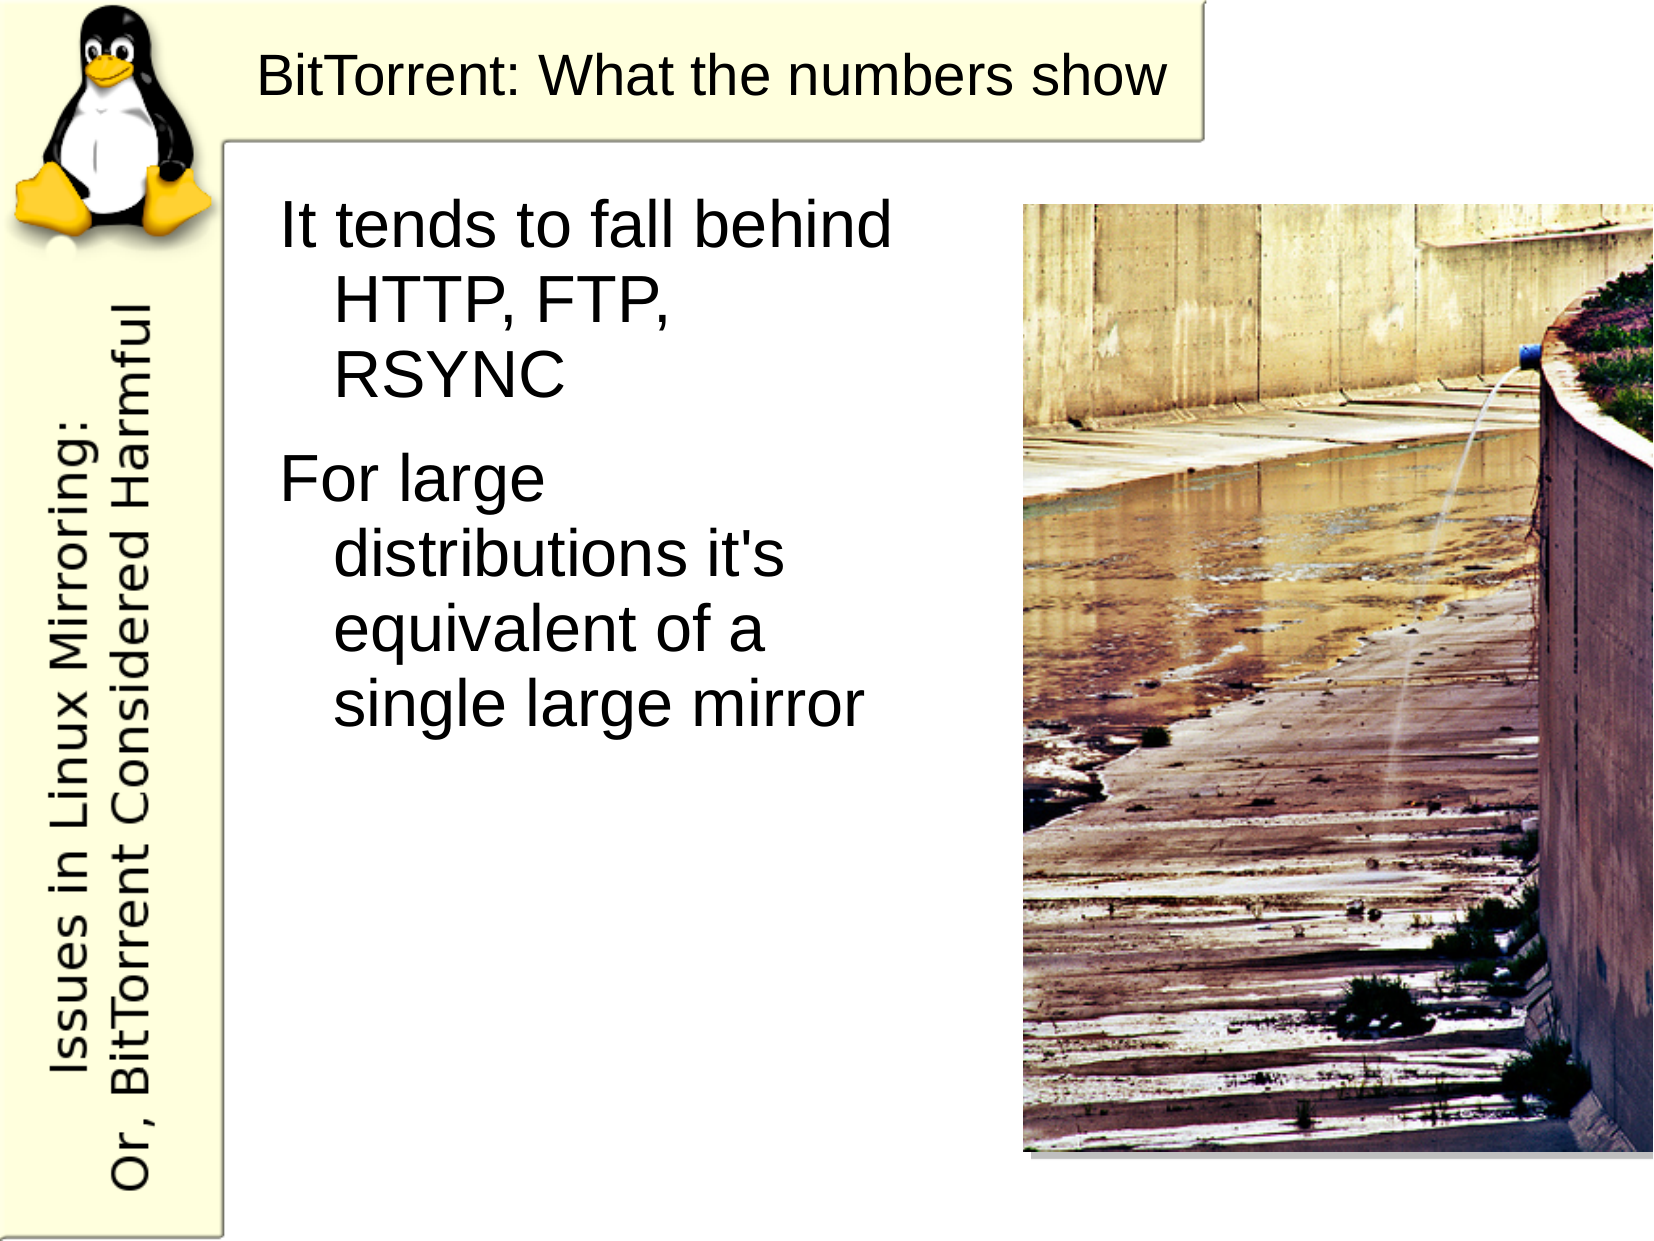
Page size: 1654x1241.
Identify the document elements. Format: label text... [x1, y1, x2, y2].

picture [0, 0, 1654, 1241]
title BitTorrent: What the numbers show [224, 0, 1200, 151]
list It tends to fall behind HTTP, FTP, RSYNC For large distributions it's equivalent of a single large mirror [262, 187, 903, 1109]
